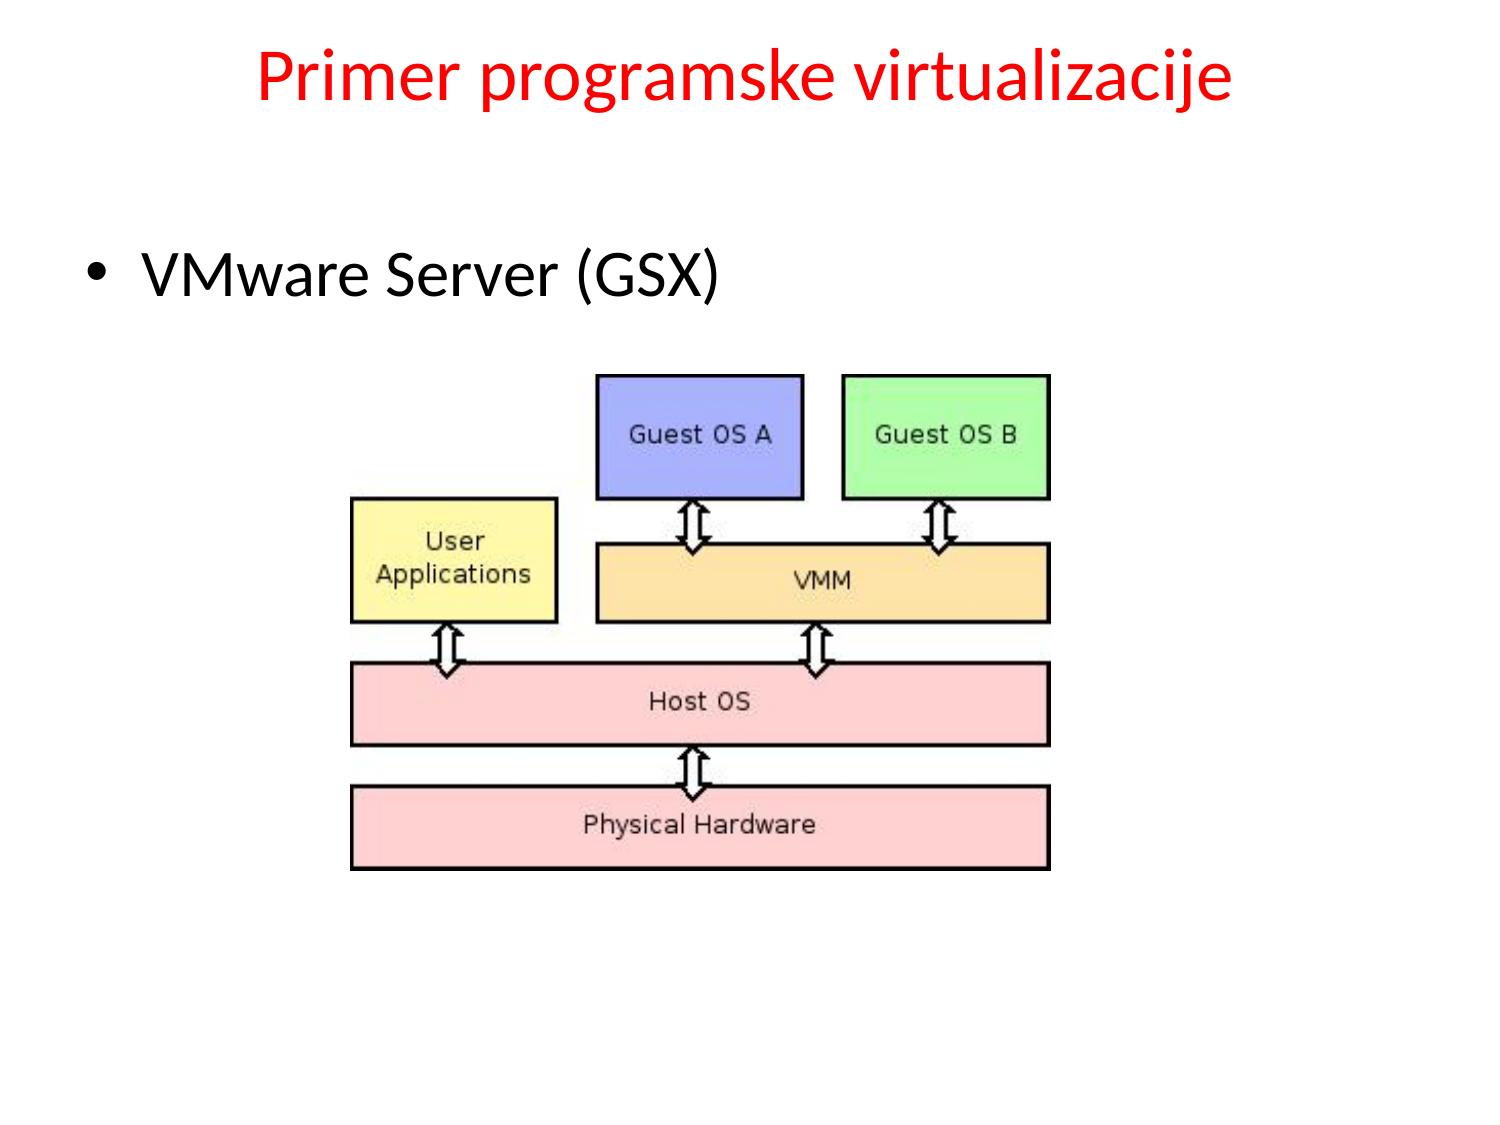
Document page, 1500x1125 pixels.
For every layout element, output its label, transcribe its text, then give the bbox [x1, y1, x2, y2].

title Primer programske virtualizacije [70, 0, 1421, 141]
list VMware Server (GSX) [70, 222, 1421, 966]
picture [350, 374, 1051, 871]
